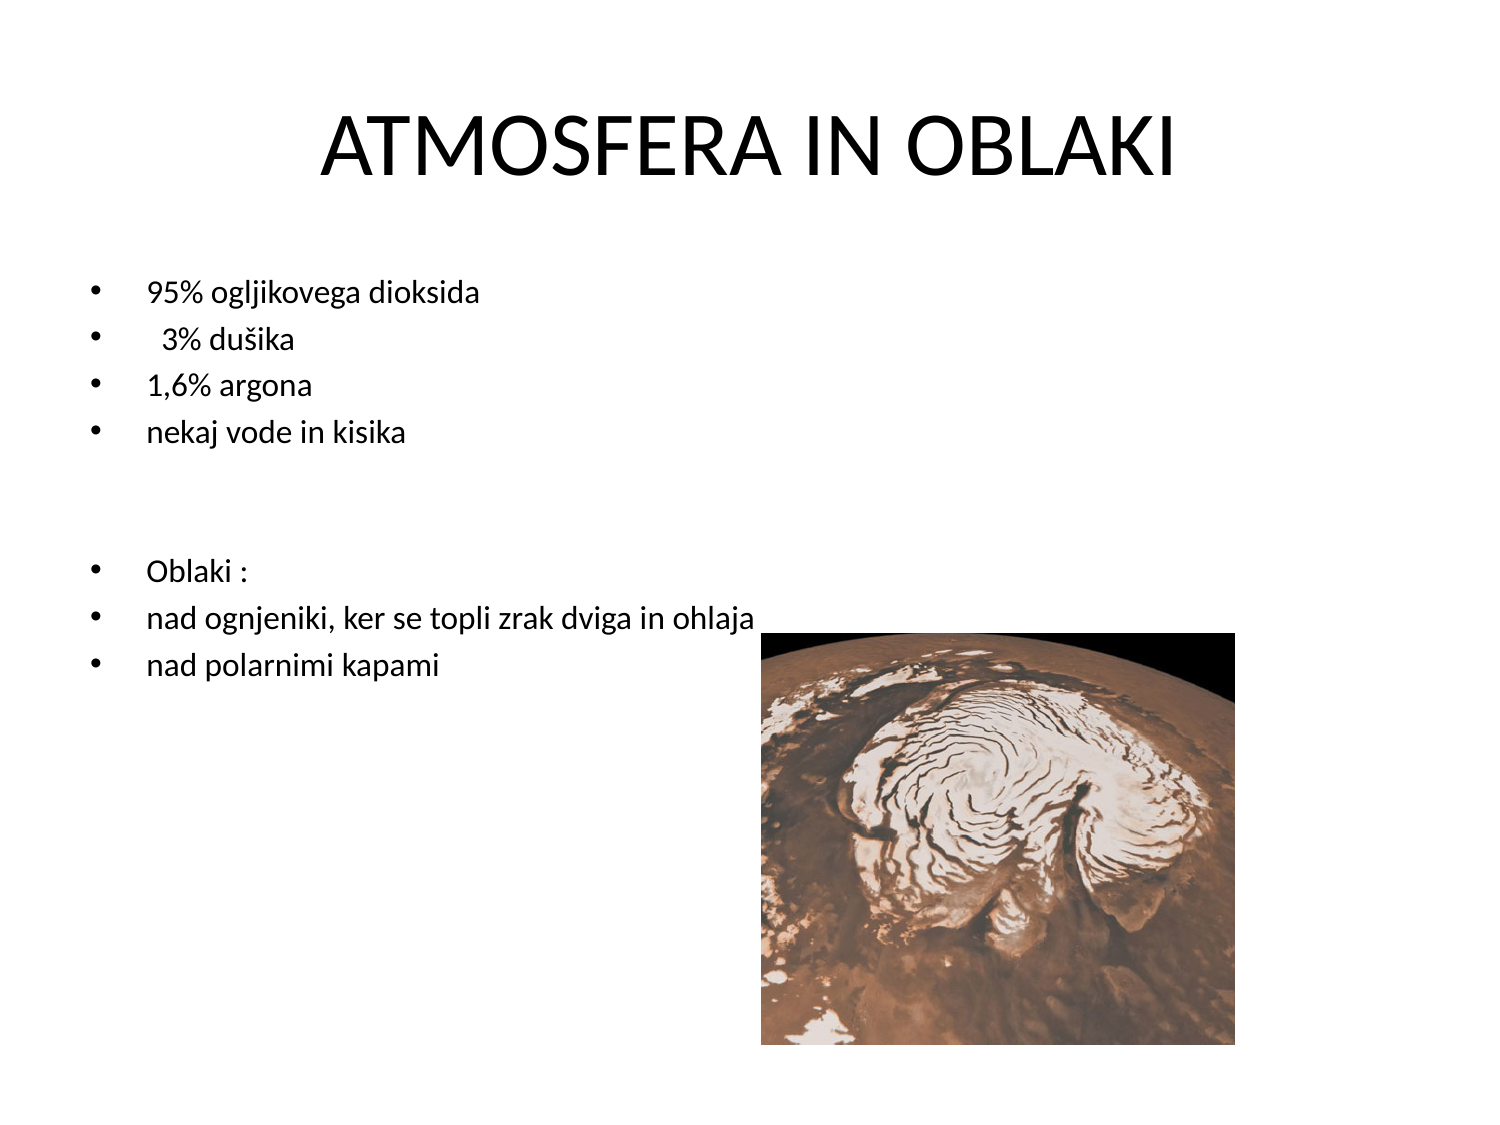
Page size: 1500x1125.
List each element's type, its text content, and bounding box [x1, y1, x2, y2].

picture [761, 633, 1235, 1045]
title ATMOSFERA IN OBLAKI [75, 45, 1425, 233]
list 95% ogljikovega dioksida 3% dušika 1,6% argona nekaj vode in kisika Oblaki : nad ognjeniki, ker se topli zrak dviga in ohlaja nad polarnimi kapami [75, 262, 1425, 1005]
